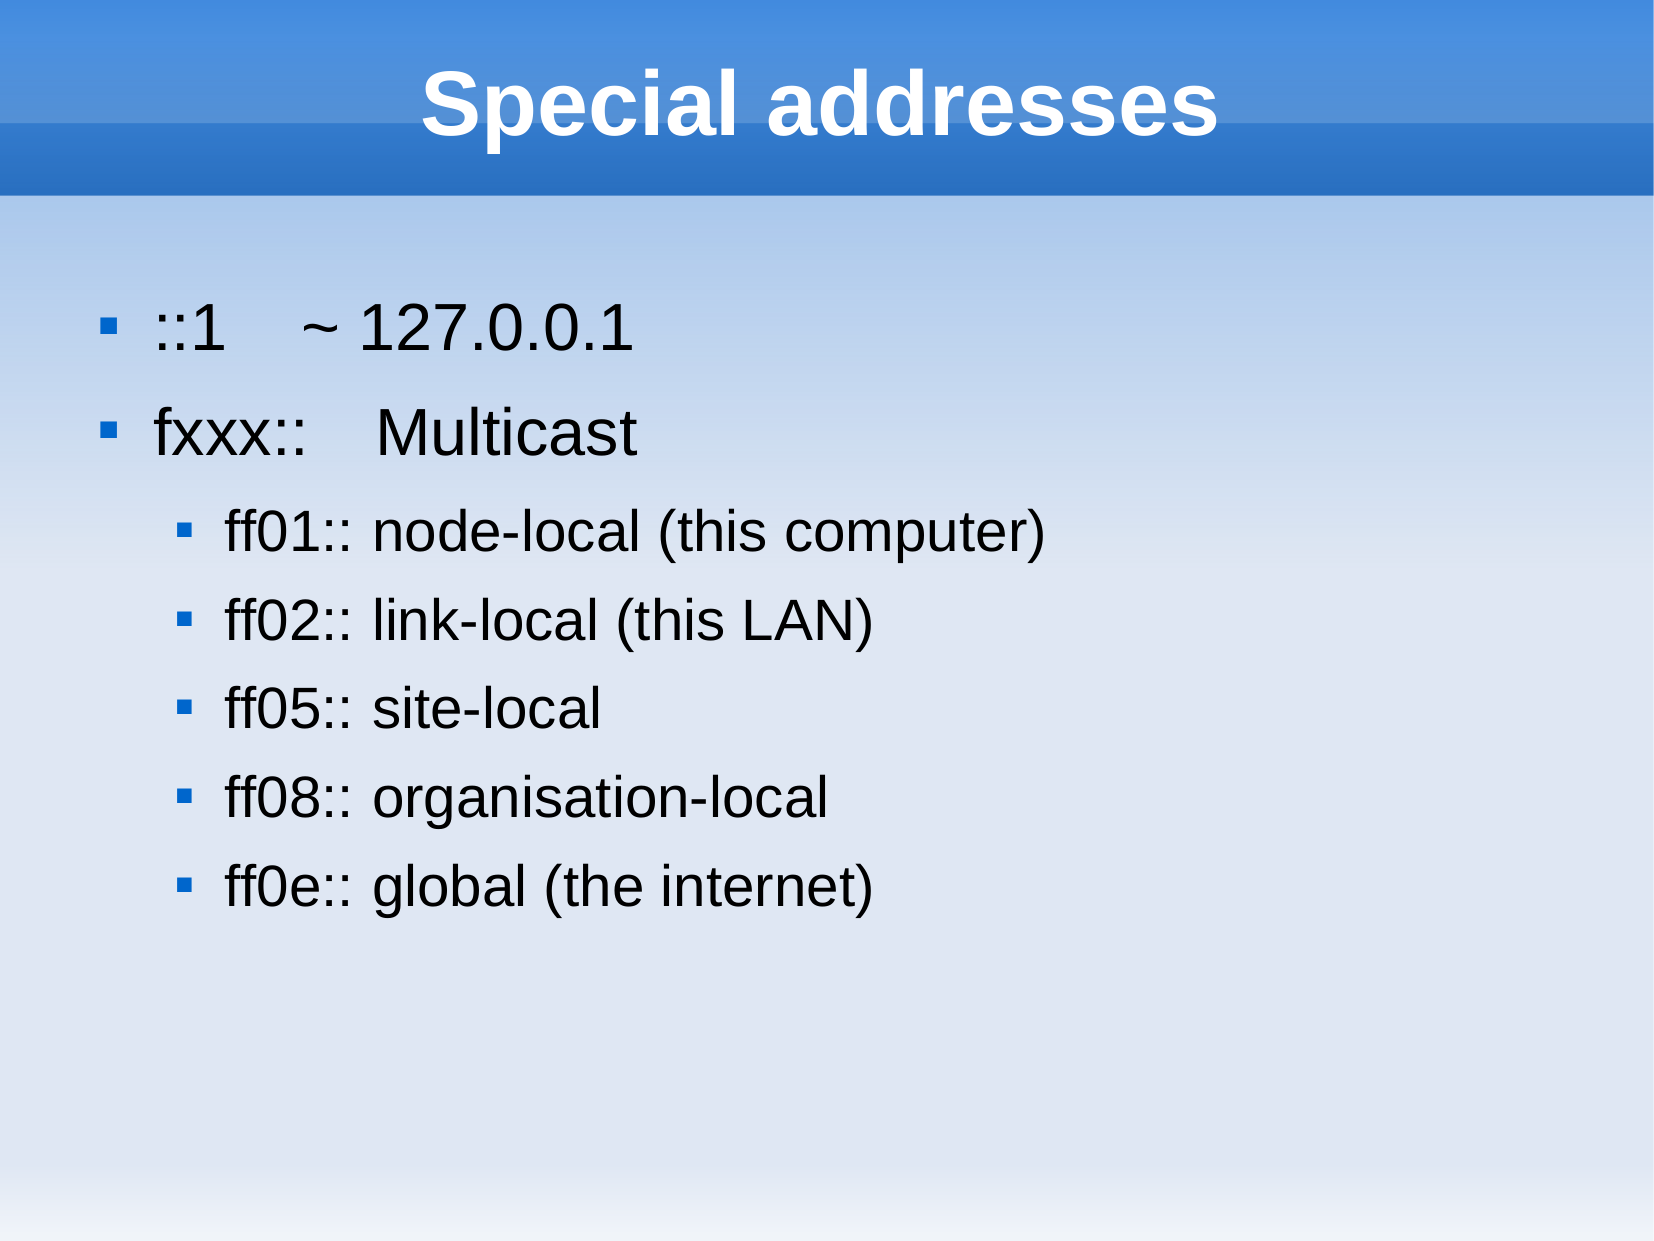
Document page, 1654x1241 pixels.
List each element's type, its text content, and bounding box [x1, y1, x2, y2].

list ::1 ~ 127.0.0.1 fxxx:: Multicast ff01:: node-local (this computer) ff02:: link-local (this LAN) ff05:: site-local ff08:: organisation-local ff0e:: global (the internet) [82, 290, 1571, 1094]
title Special addresses [76, 0, 1565, 208]
picture [0, 0, 1654, 1241]
